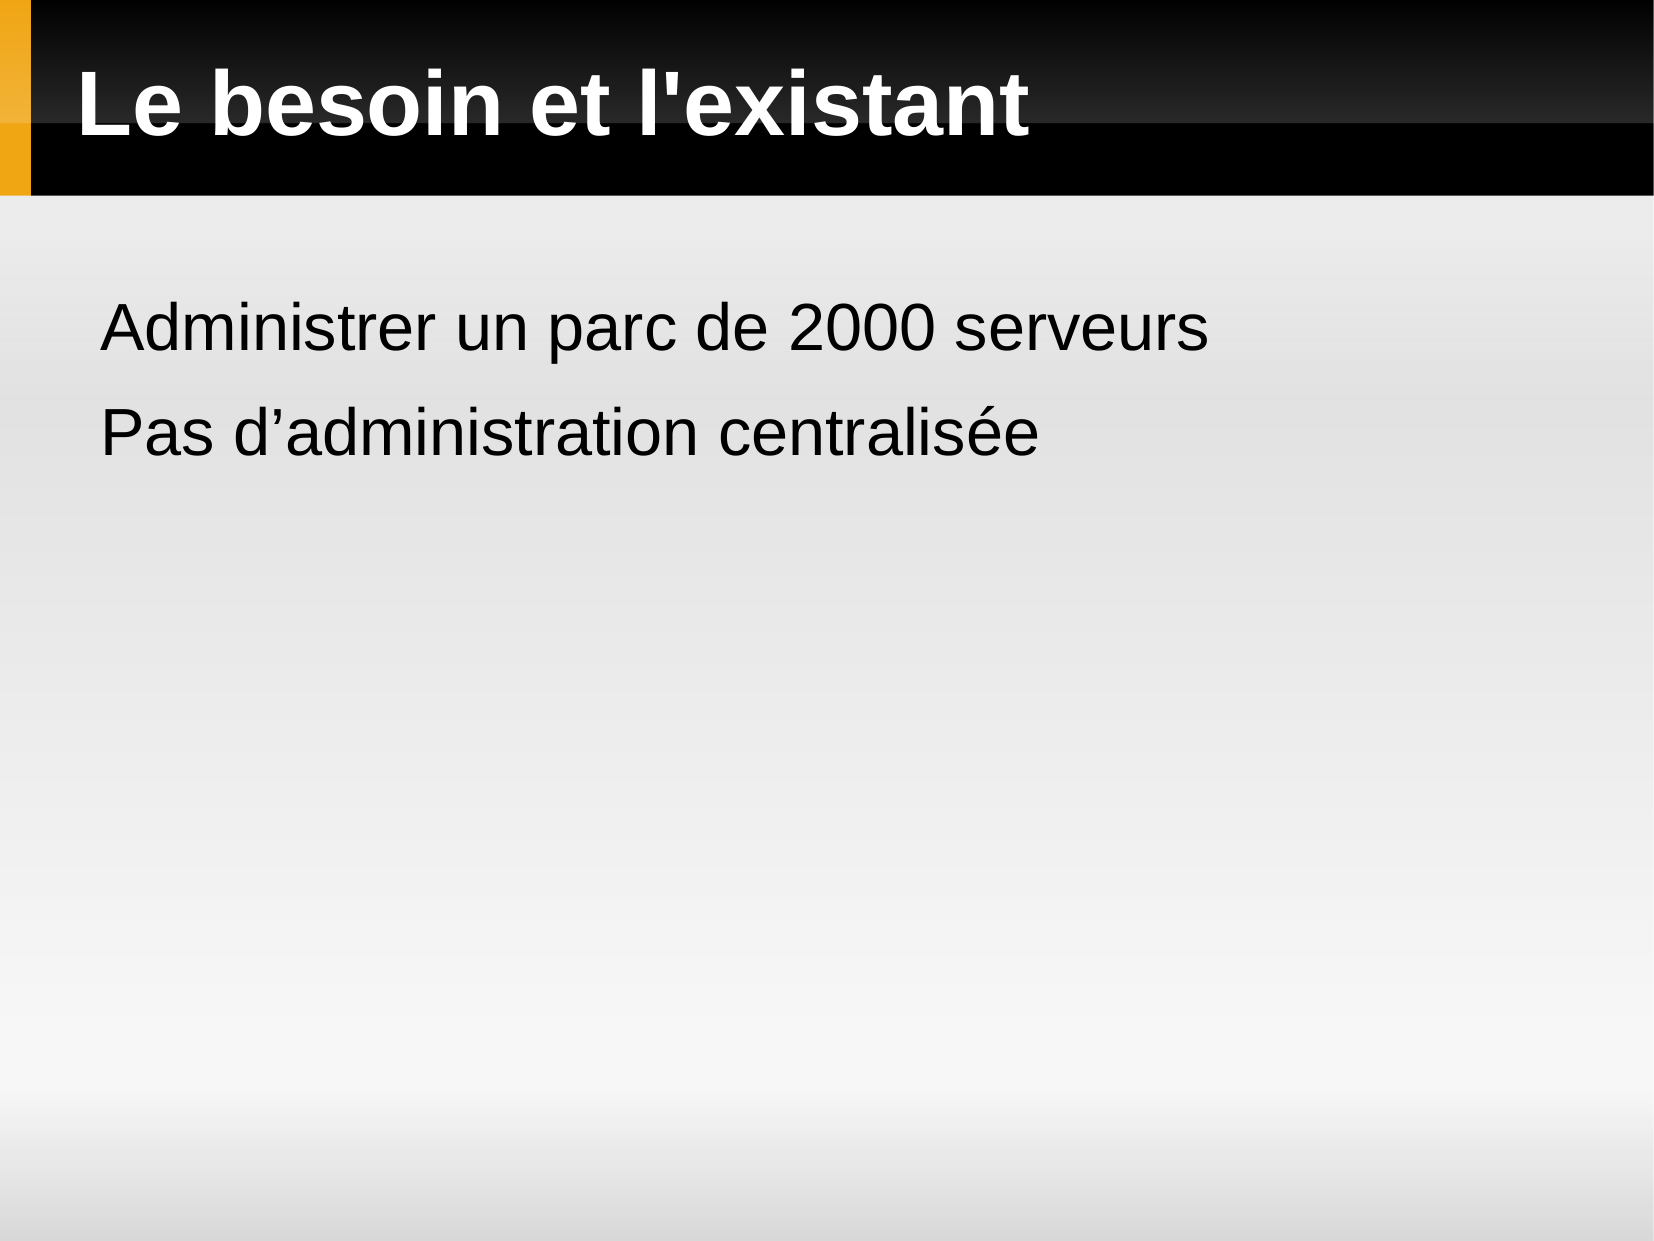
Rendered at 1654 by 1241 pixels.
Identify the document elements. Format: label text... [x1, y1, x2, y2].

list Administrer un parc de 2000 serveurs Pas d’administration centralisée [82, 290, 1571, 1094]
picture [0, 0, 1654, 1241]
title Le besoin et l'existant [76, 7, 1565, 200]
